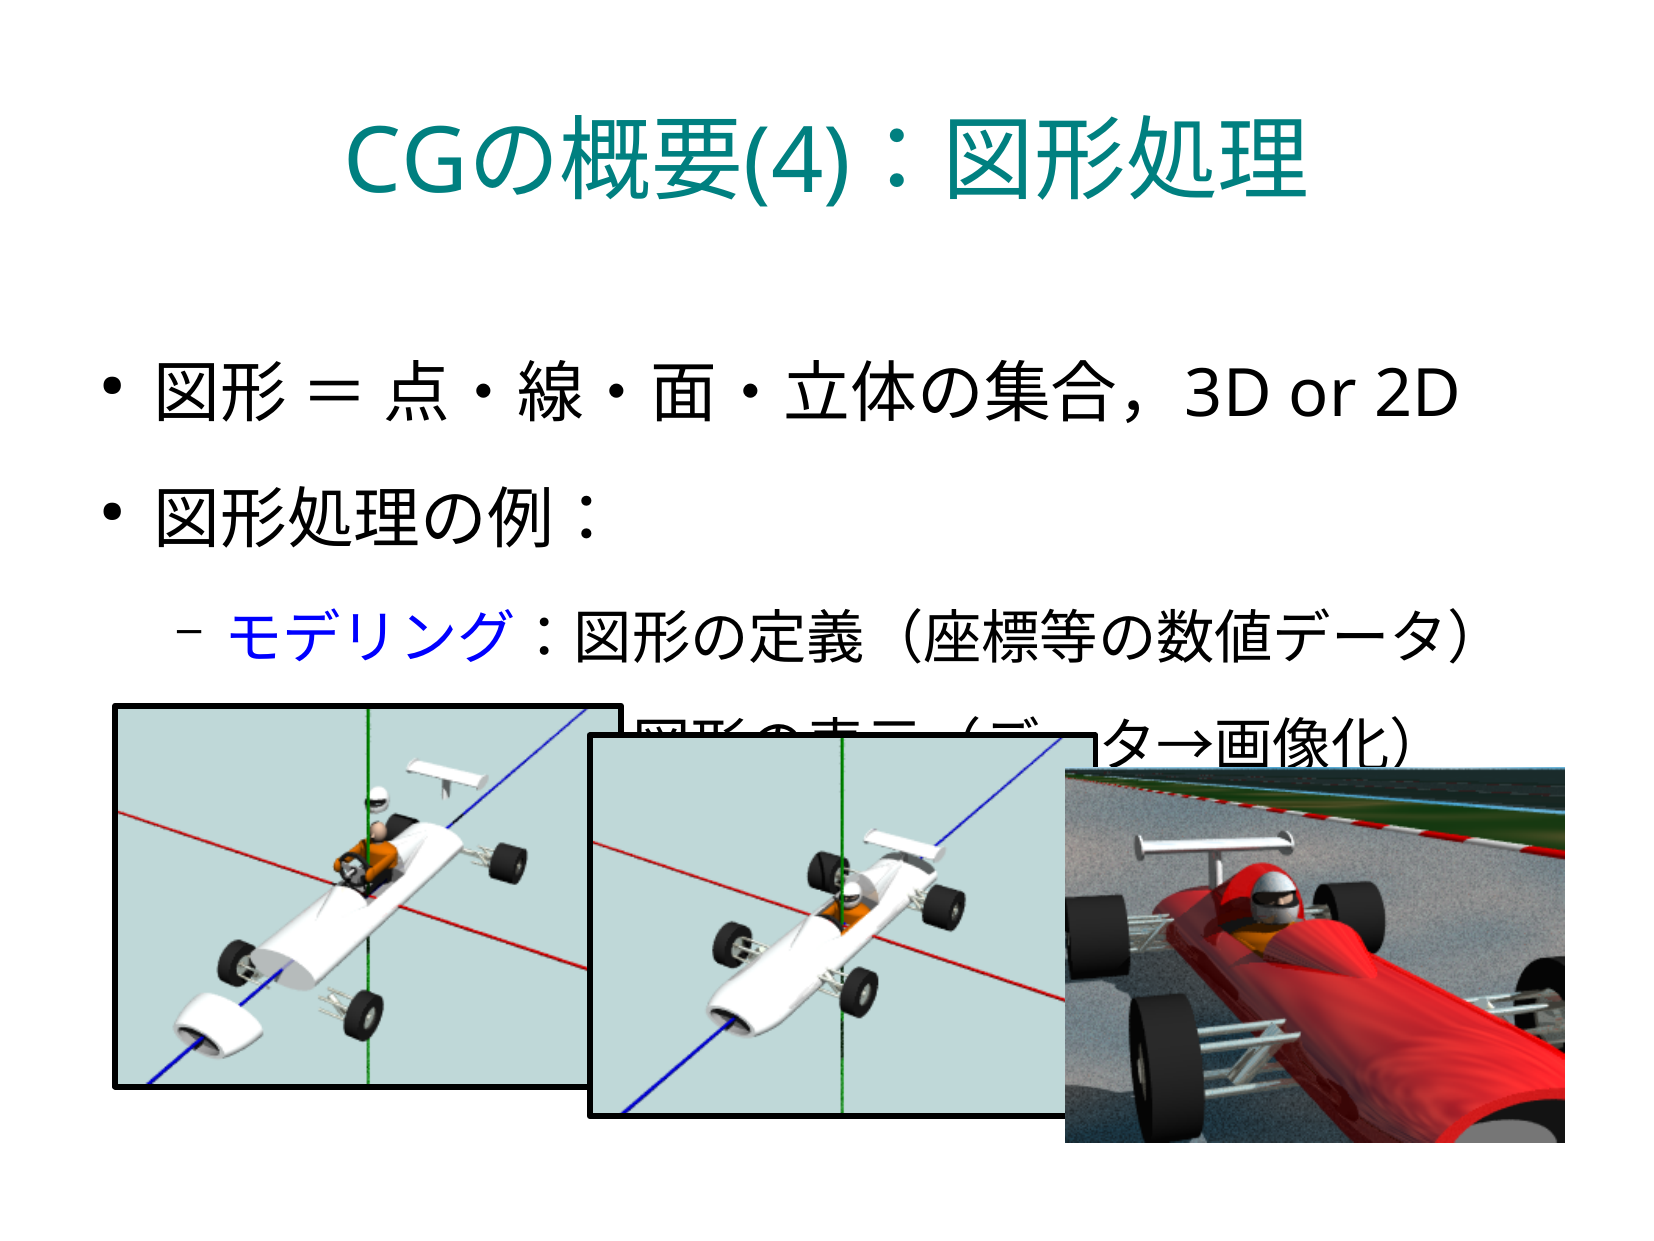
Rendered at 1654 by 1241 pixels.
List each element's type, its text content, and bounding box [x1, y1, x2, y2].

picture [118, 708, 619, 1084]
picture [592, 738, 1565, 1143]
list 図形 ＝ 点・線・面・立体の集合，3D or 2D 図形処理の例： モデリング：図形の定義（座標等の数値データ） レンダリング：図形の表示（データ→画像化） [82, 290, 1571, 1109]
title CGの概要(4)：図形処理 [82, 49, 1571, 257]
